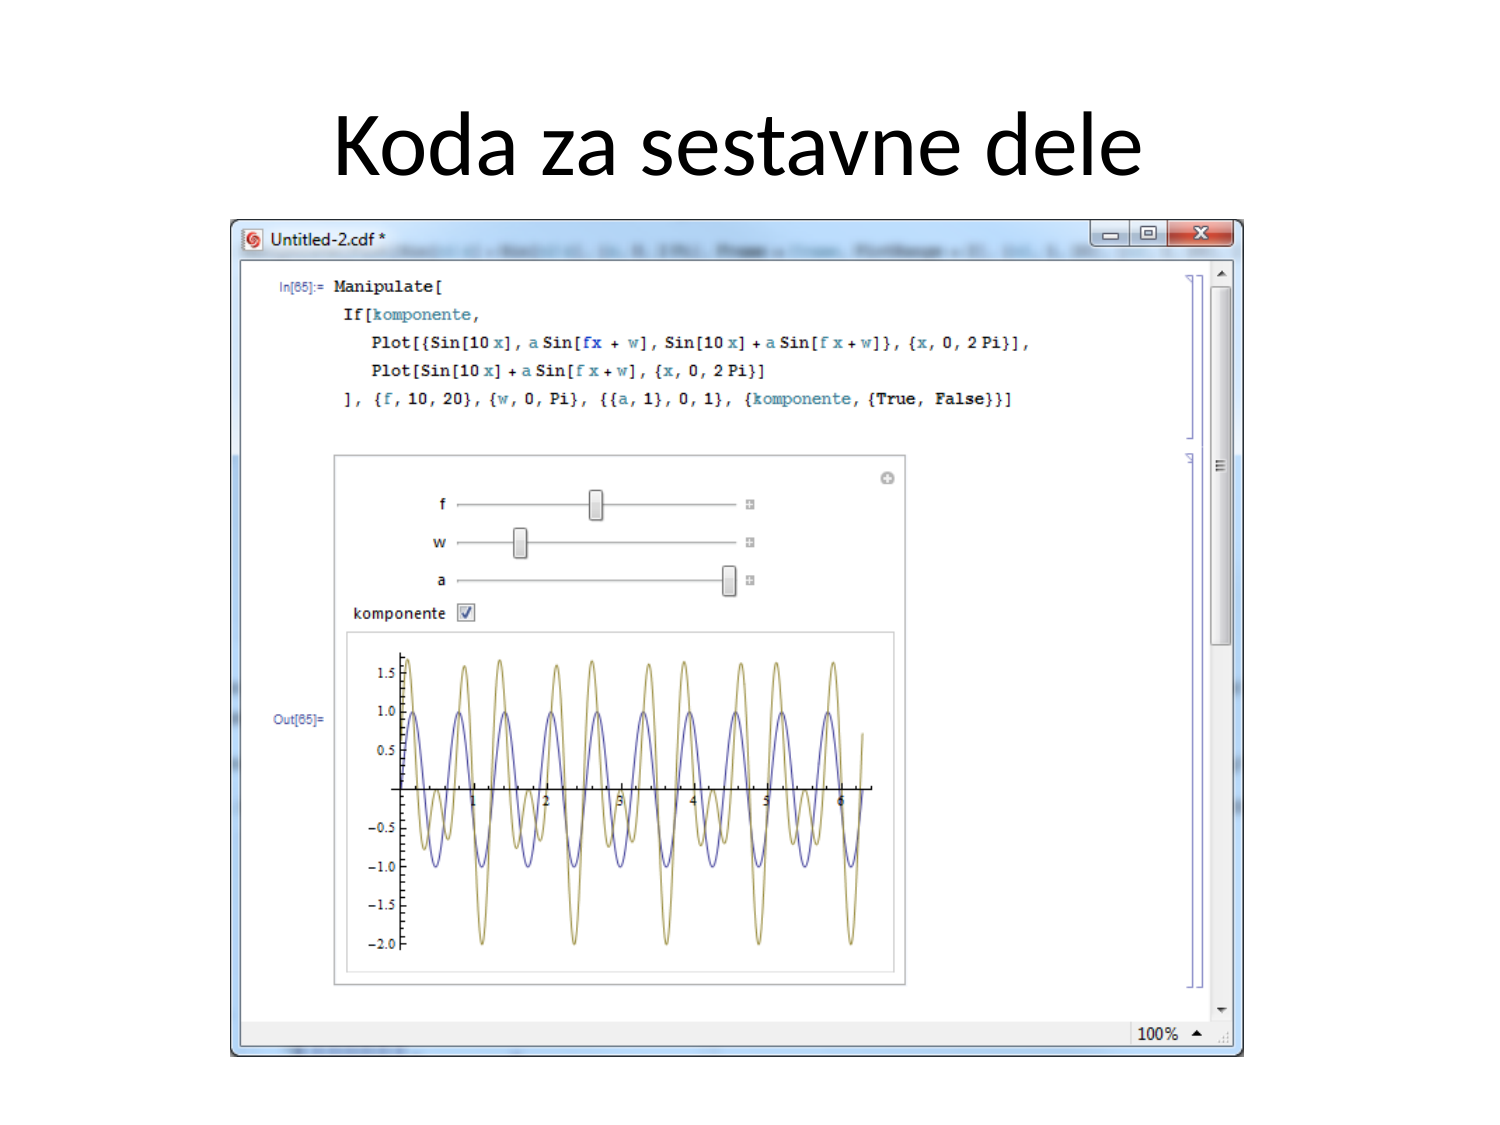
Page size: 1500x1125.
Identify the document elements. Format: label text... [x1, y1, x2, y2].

picture [230, 219, 1244, 1057]
title Koda za sestavne dele [75, 45, 1425, 233]
